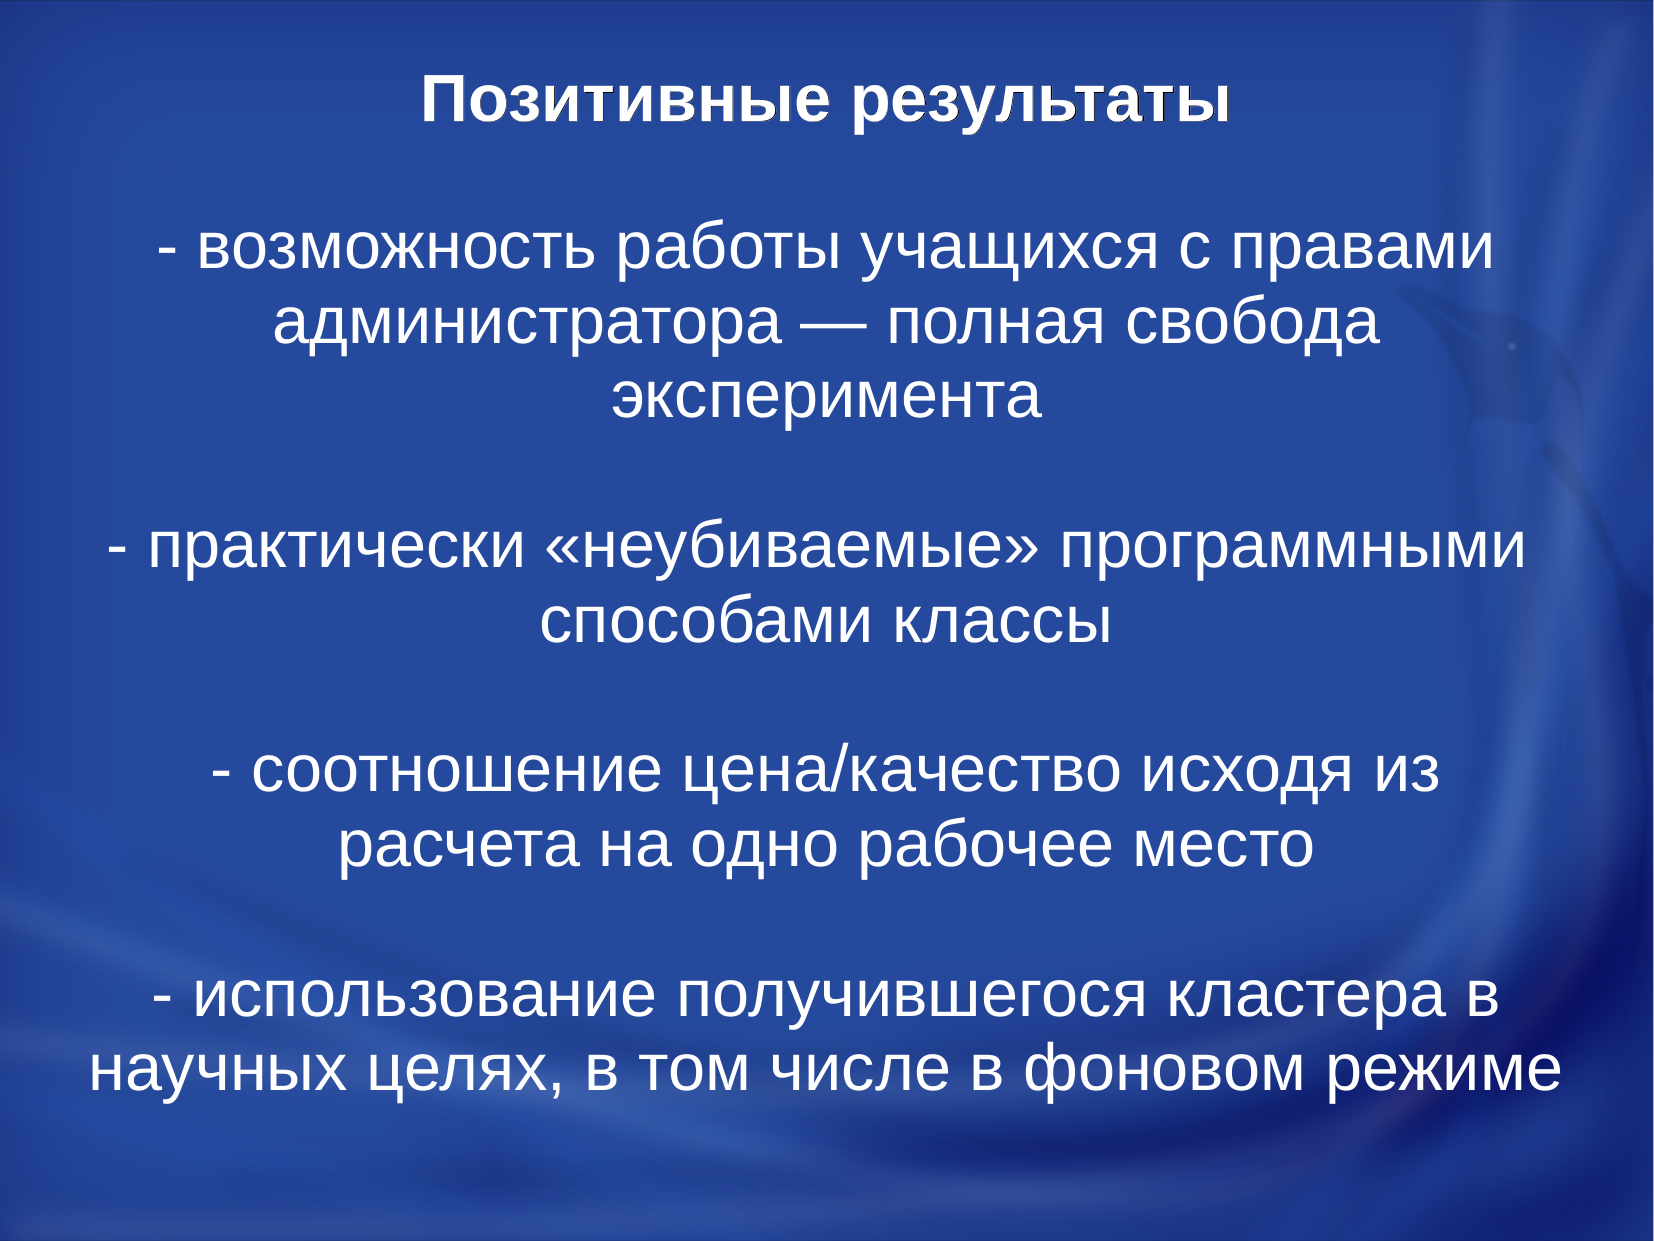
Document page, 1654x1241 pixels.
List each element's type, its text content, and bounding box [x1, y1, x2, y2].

title Позитивные результаты [82, 49, 1571, 148]
subtitle - возможность работы учащихся с правами администратора — полная свобода эксперимента - практически «неубиваемые» программными способами классы - соотношение цена/качество исходя из расчета на одно рабочее место - использование получившегося кластера в научных целях, в том числе в фоновом режиме [82, 206, 1571, 1182]
picture [0, 0, 1654, 1241]
